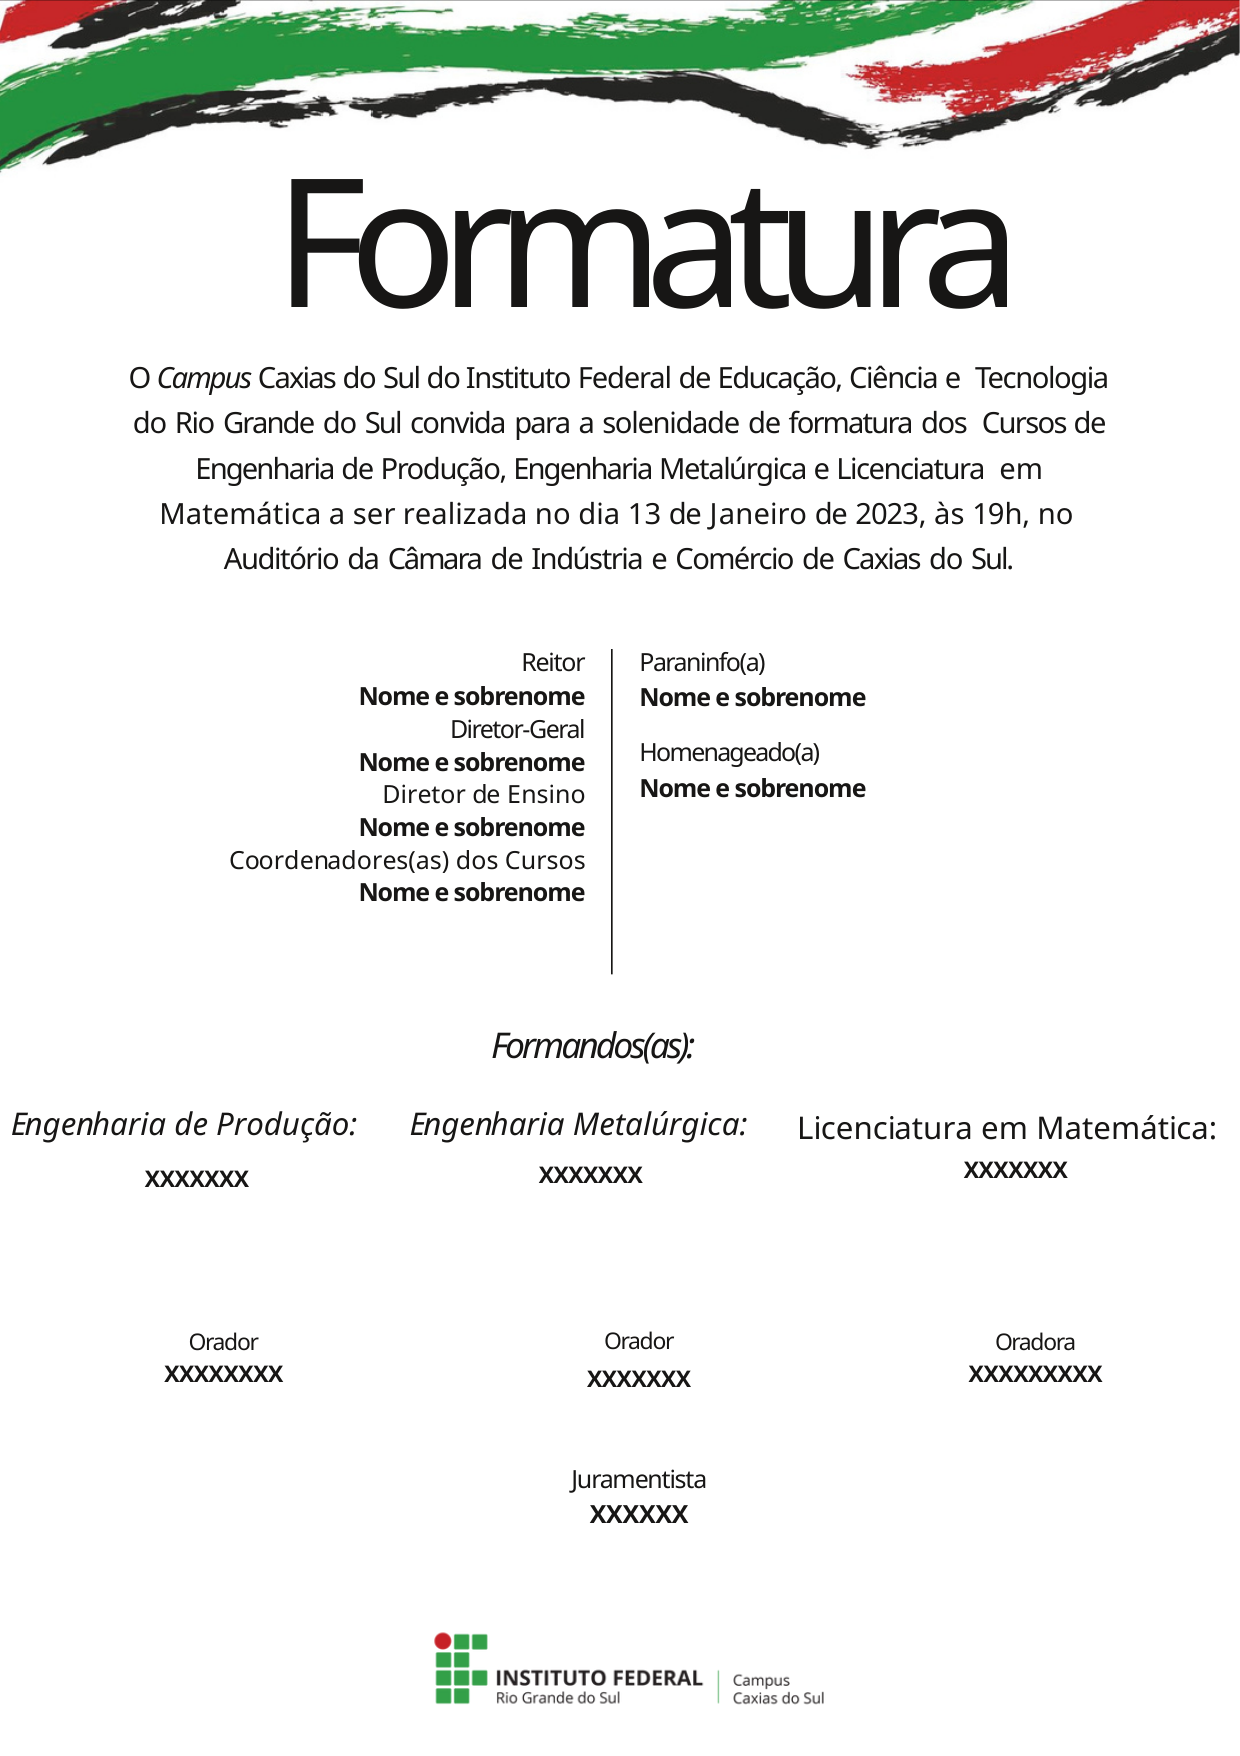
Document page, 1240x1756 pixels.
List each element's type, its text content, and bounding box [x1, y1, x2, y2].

picture [0, 0, 1240, 183]
text_box Formandos(as): Engenharia Metalúrgica: XXXXXXX [407, 1021, 833, 1189]
text_box Licenciatura em Matemática: XXXXXXX [795, 1092, 1240, 1183]
text_box Reitor Nome e sobrenome Diretor-Geral Nome e sobrenome Diretor de Ensino Nome e sobrenome Coordenadores(as) dos Cursos Nome e sobrenome [0, 641, 587, 907]
text_box Juramentista XXXXXX [562, 1455, 716, 1529]
text_box Orador XXXXXXXX [160, 1319, 288, 1388]
title Formatura [272, 125, 1063, 347]
text_box Orador XXXXXXX [583, 1314, 696, 1392]
text_box Oradora XXXXXXXXX [964, 1319, 1108, 1388]
text_box Engenharia de Produção: XXXXXXX [8, 1101, 426, 1193]
picture [391, 1617, 859, 1721]
text_box Paraninfo(a) Nome e sobrenome Homenageado(a) Nome e sobrenome [637, 637, 1093, 803]
text_box O Campus Caxias do Sul do Instituto Federal de Educação, Ciência e Tecnologia do Rio Grande do Sul convida para a solenidade de formatura dos Cursos de Engenharia de Produção, Engenharia Metalúrgica e Licenciatura em Matemática a ser realizada no dia 13 de Janeiro de 2023, às 19h, no Auditório da Câmara de Indústria e Comércio de Caxias do Sul. [115, 347, 1122, 576]
